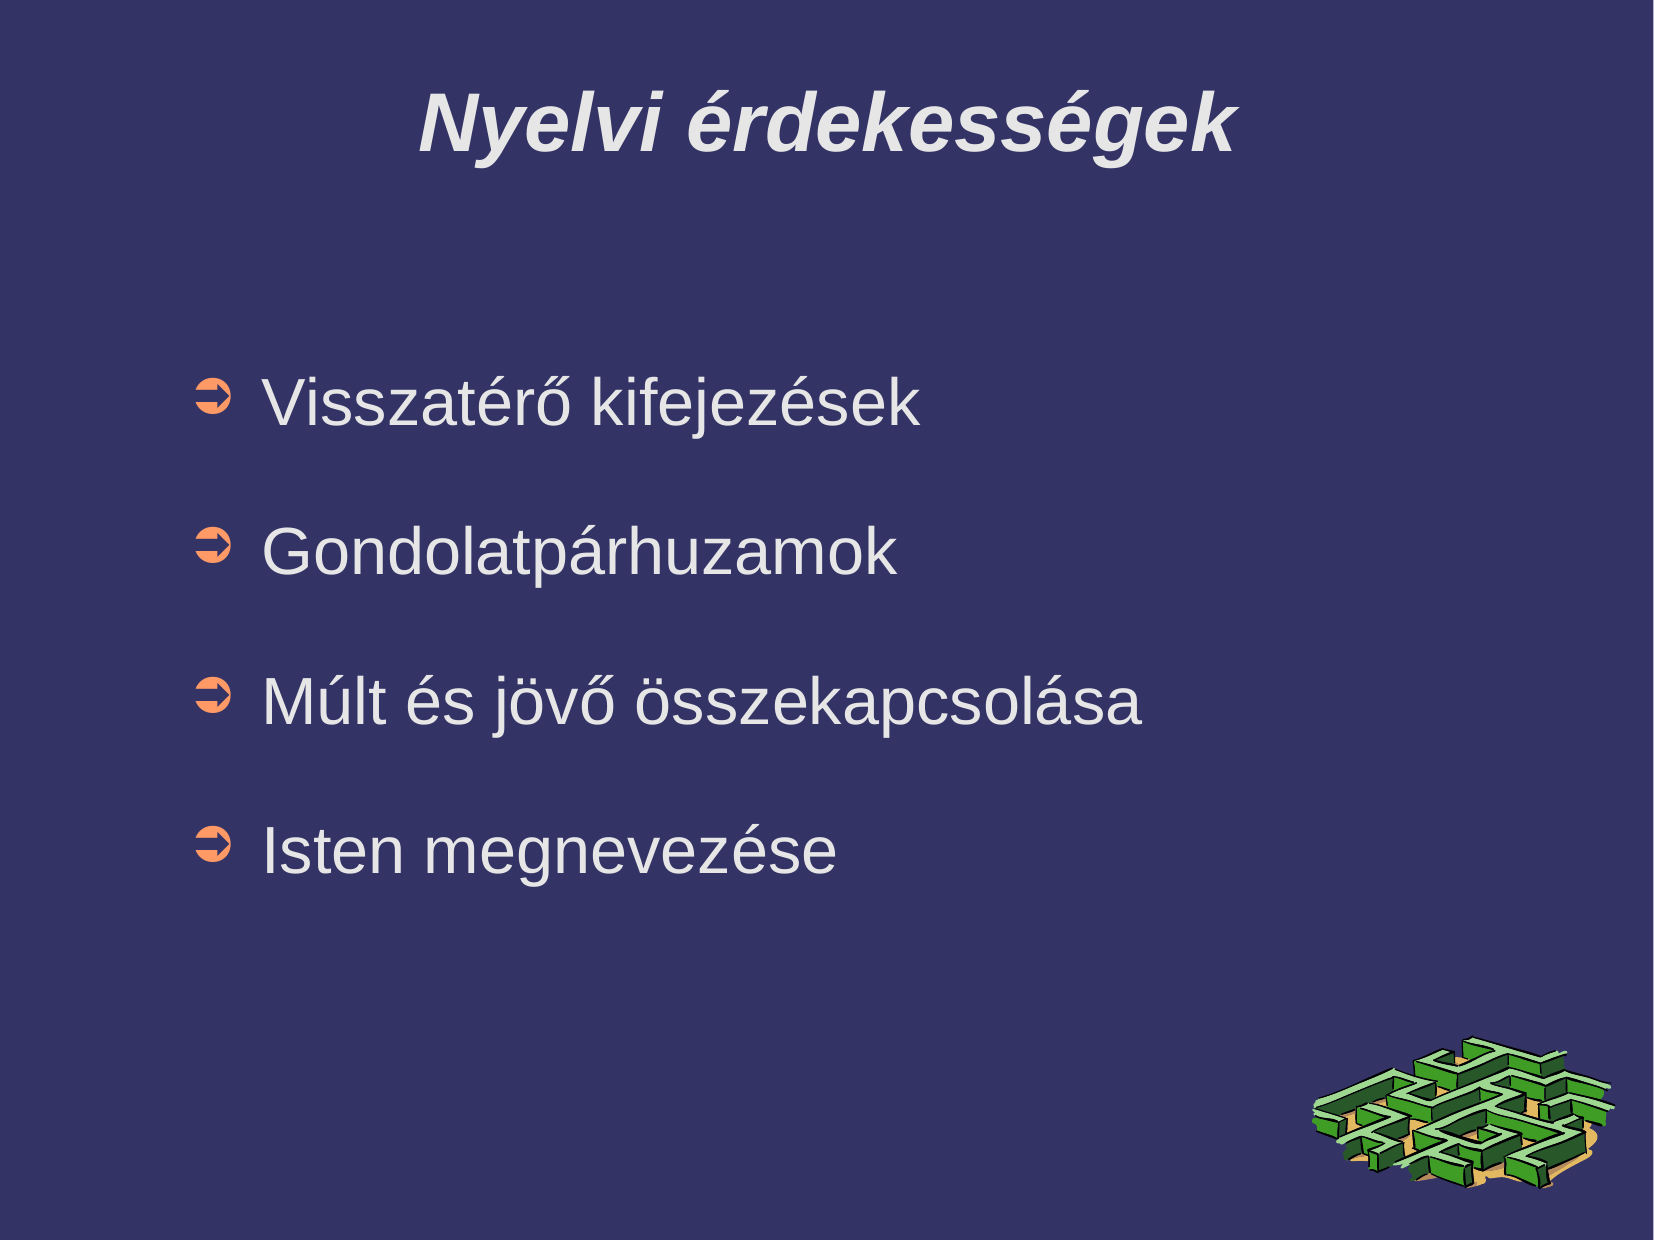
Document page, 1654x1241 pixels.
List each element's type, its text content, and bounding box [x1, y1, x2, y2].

list Visszatérő kifejezések Gondolatpárhuzamok Múlt és jövő összekapcsolása Isten megnevezése [178, 364, 1570, 1147]
title Nyelvi érdekességek [121, 19, 1534, 227]
